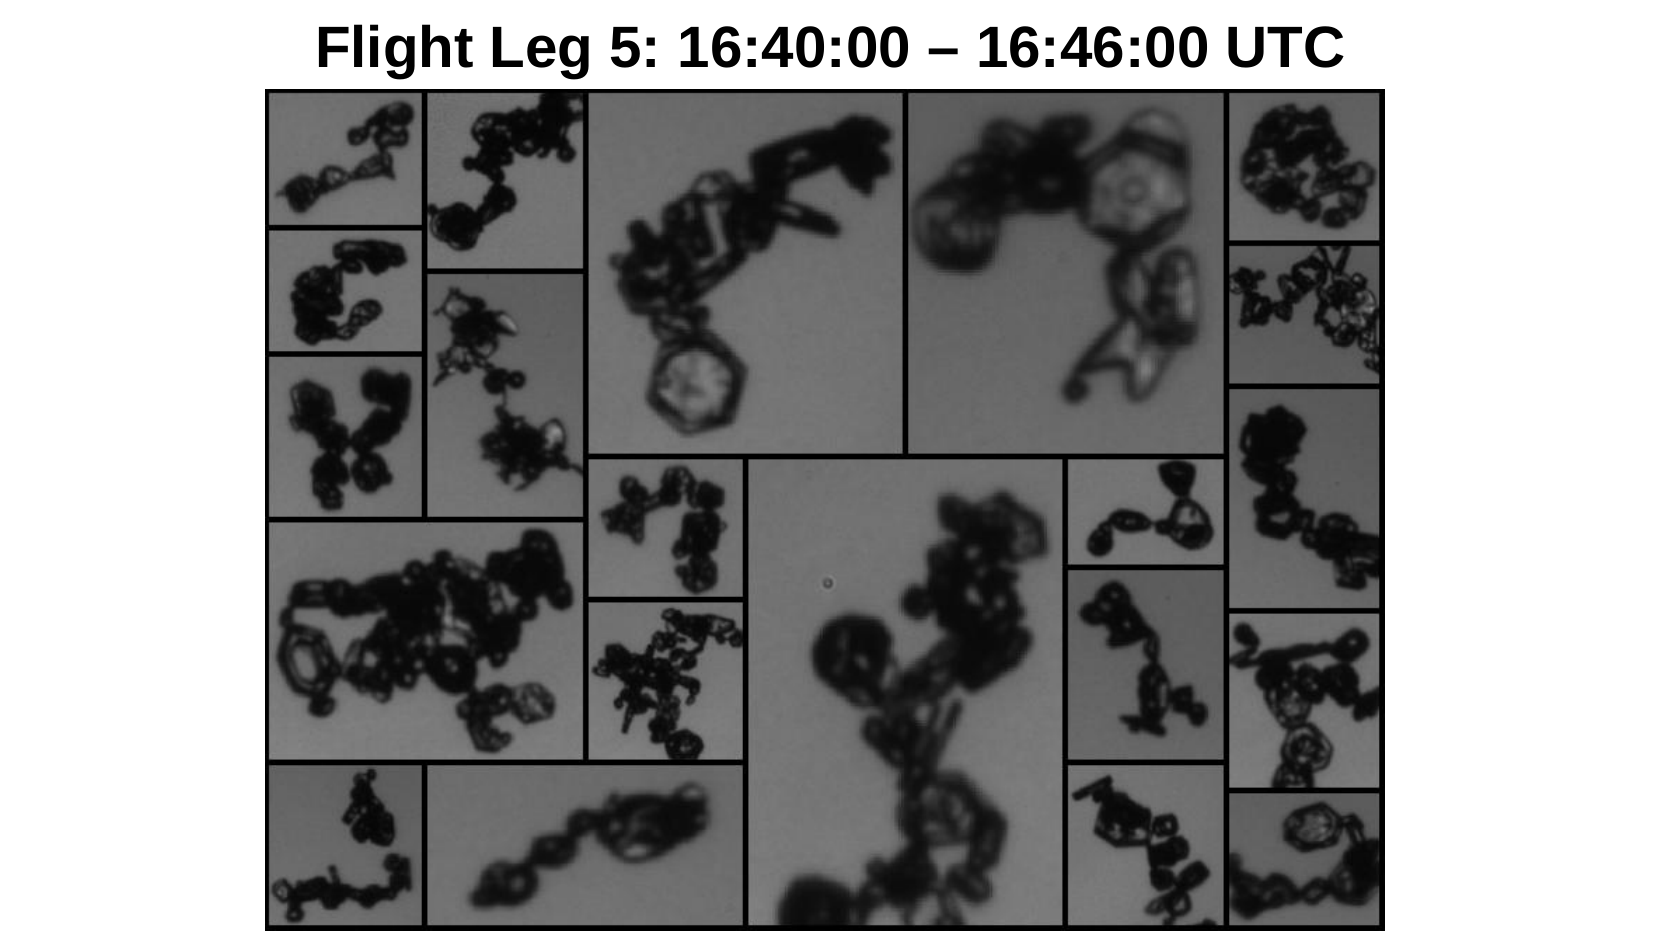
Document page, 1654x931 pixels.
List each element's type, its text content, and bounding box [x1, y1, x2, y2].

picture [265, 89, 1385, 931]
title Flight Leg 5: 16:40:00 – 16:46:00 UTC [86, 0, 1576, 126]
